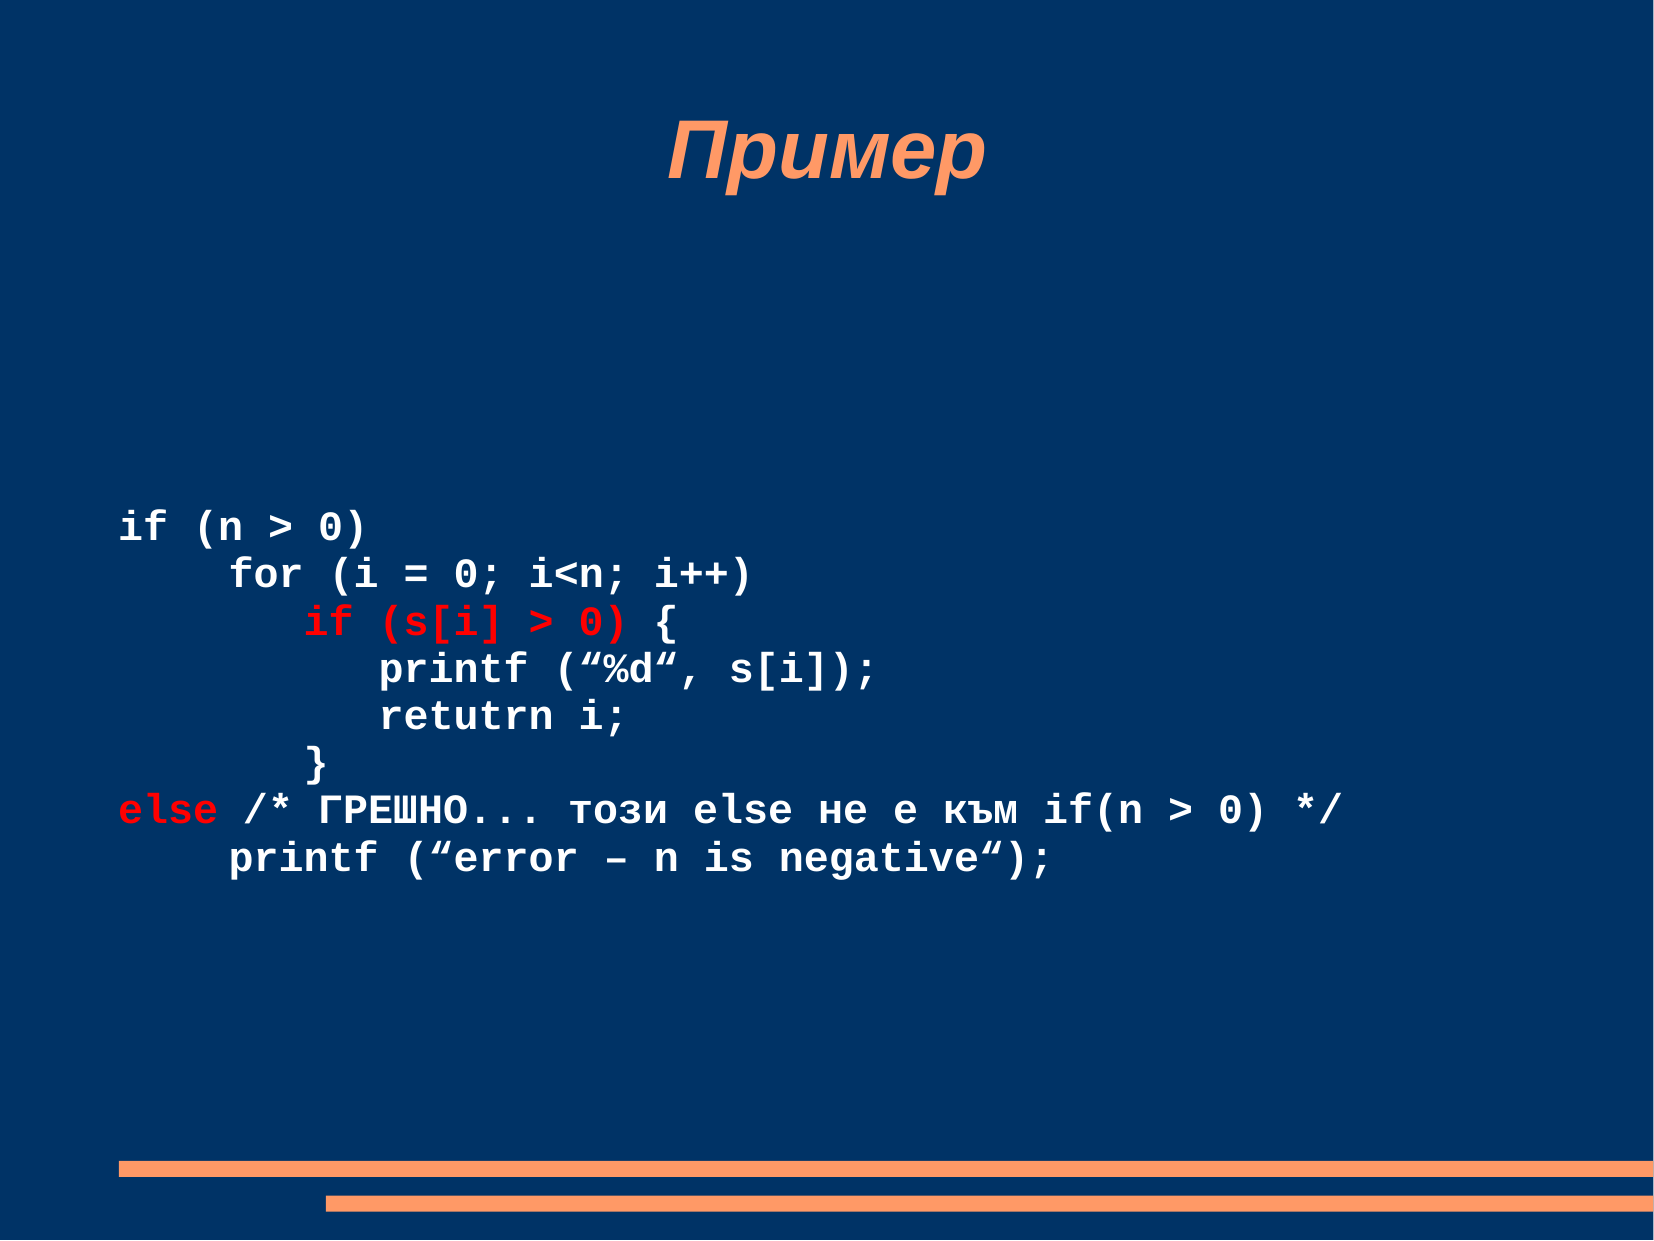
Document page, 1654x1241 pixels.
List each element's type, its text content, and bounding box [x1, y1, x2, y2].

title Пример [121, 53, 1534, 247]
text_box if (n > 0) for (i = 0; i<n; i++) if (s[i] > 0) { printf (“%d“, s[i]); retutrn i; } else /* ГРЕШНО... този else не е към if(n > 0) */ printf (“error – n is negative“); [118, 503, 1536, 886]
